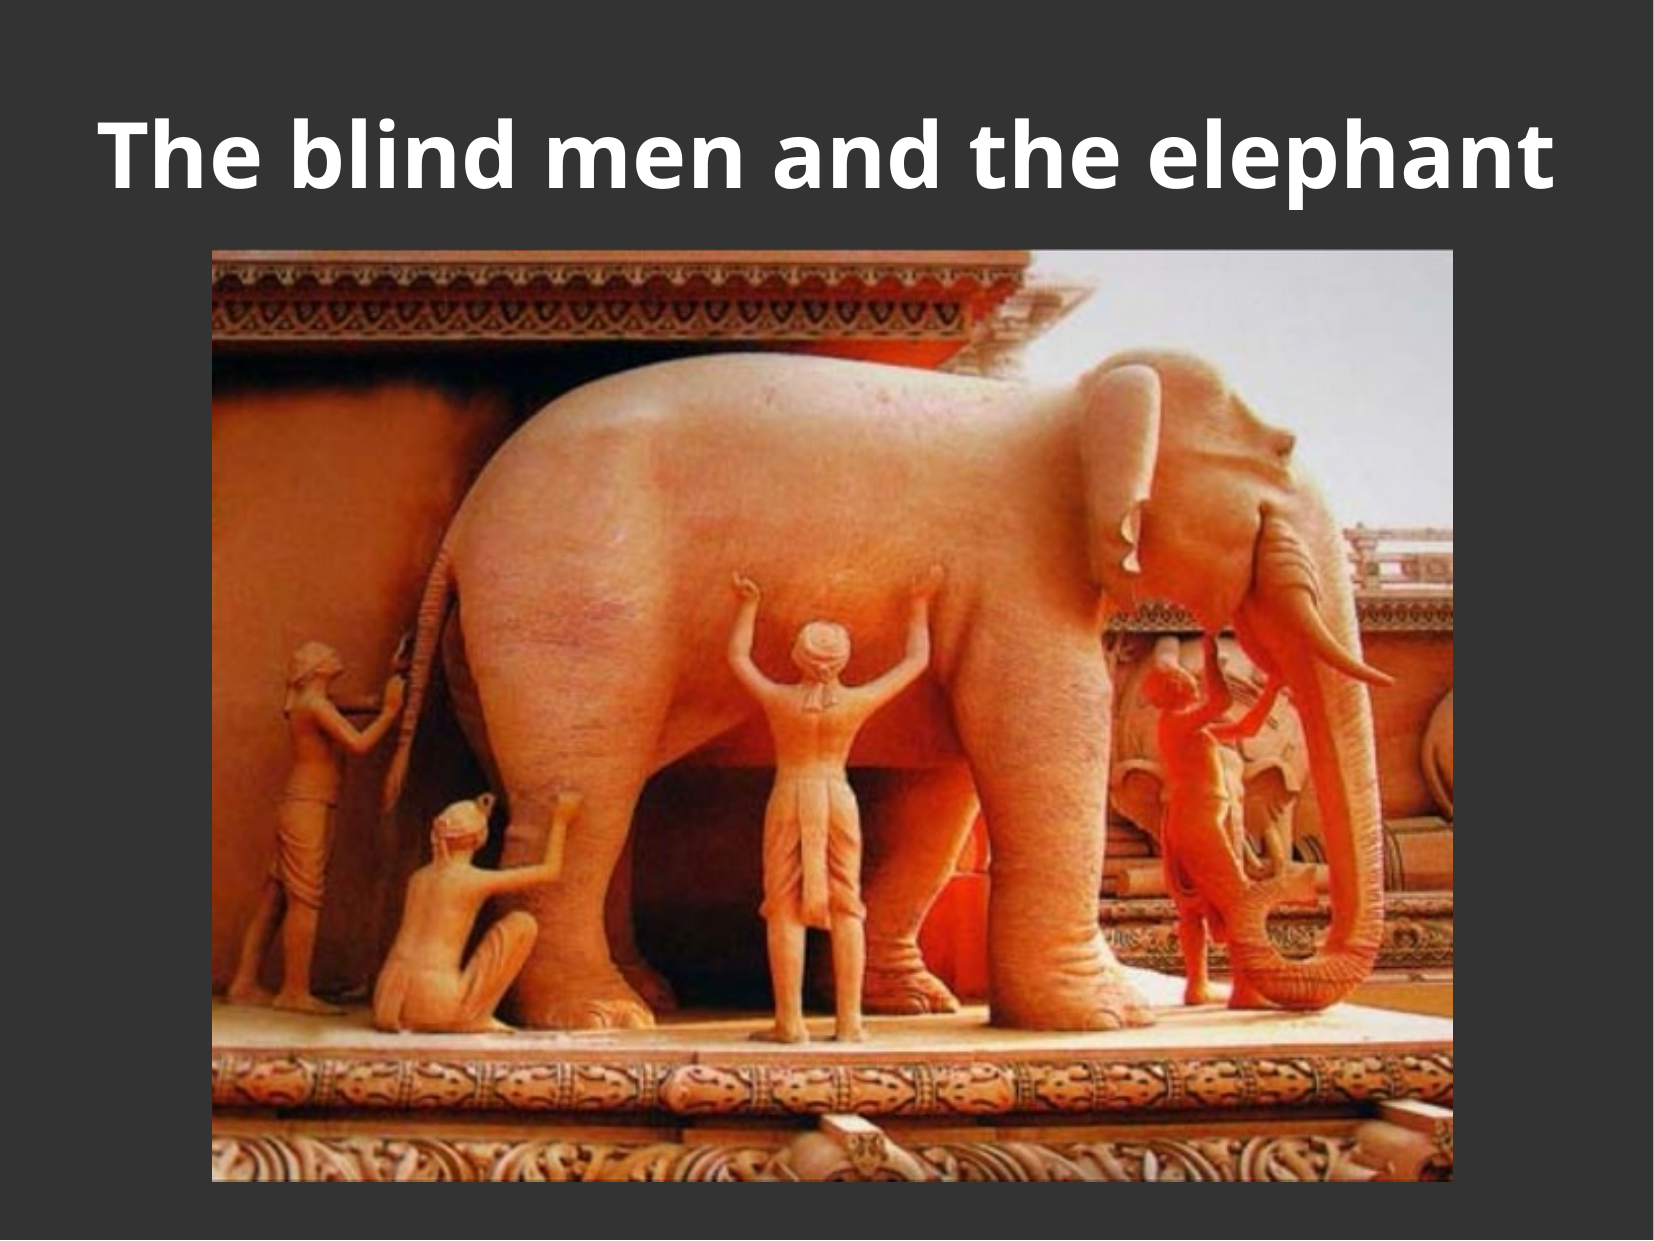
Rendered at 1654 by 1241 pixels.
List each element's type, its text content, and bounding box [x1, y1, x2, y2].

picture [212, 257, 1453, 1182]
title The blind men and the elephant [82, 49, 1571, 257]
